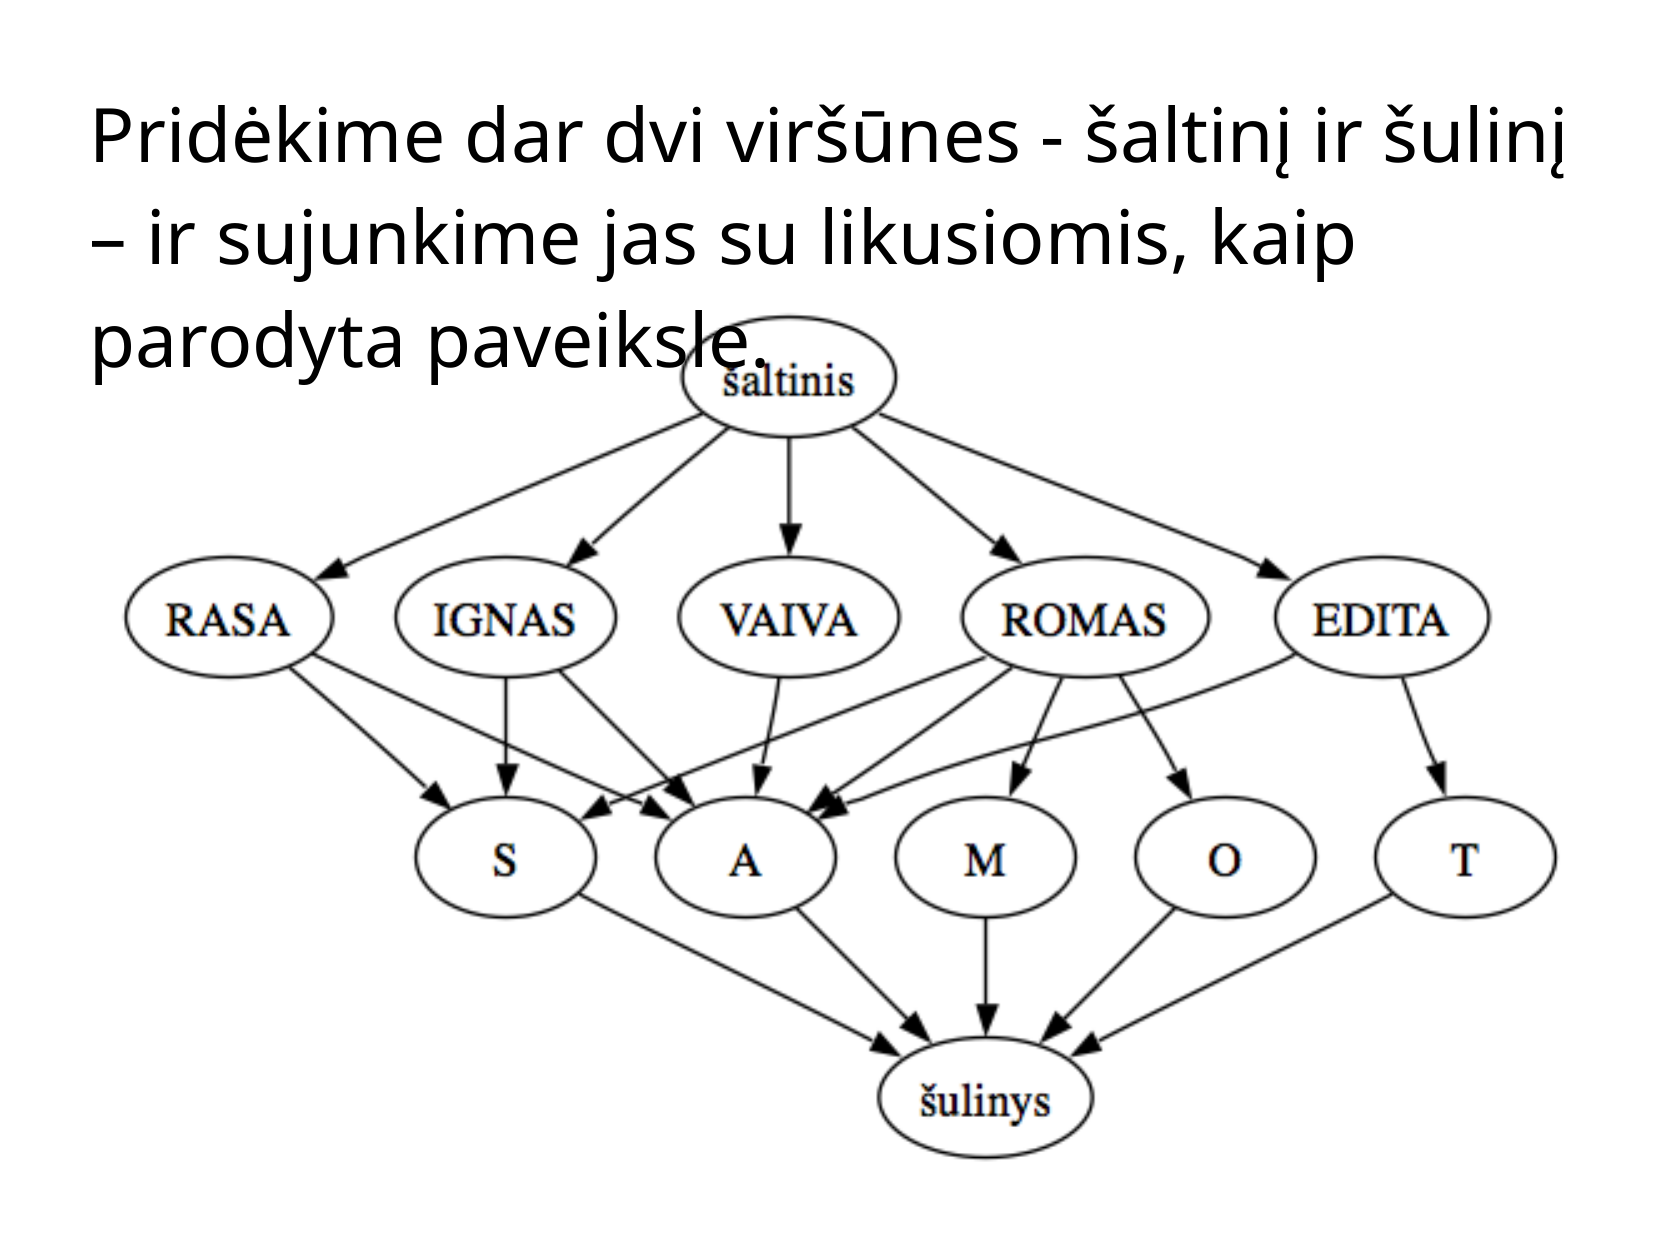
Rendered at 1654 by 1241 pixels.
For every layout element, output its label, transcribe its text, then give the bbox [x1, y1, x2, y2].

picture [529, 352, 535, 360]
picture [481, 352, 500, 362]
picture [108, 352, 1576, 1177]
picture [315, 352, 320, 361]
picture [218, 352, 241, 362]
text_box Pridėkime dar dvi viršūnes - šaltinį ir šulinį – ir sujunkime jas su likusiomis, kaip parodyta paveiksle. [75, 75, 1613, 352]
picture [145, 352, 164, 362]
picture [438, 352, 460, 362]
picture [263, 352, 285, 362]
picture [108, 352, 124, 362]
picture [374, 352, 393, 362]
